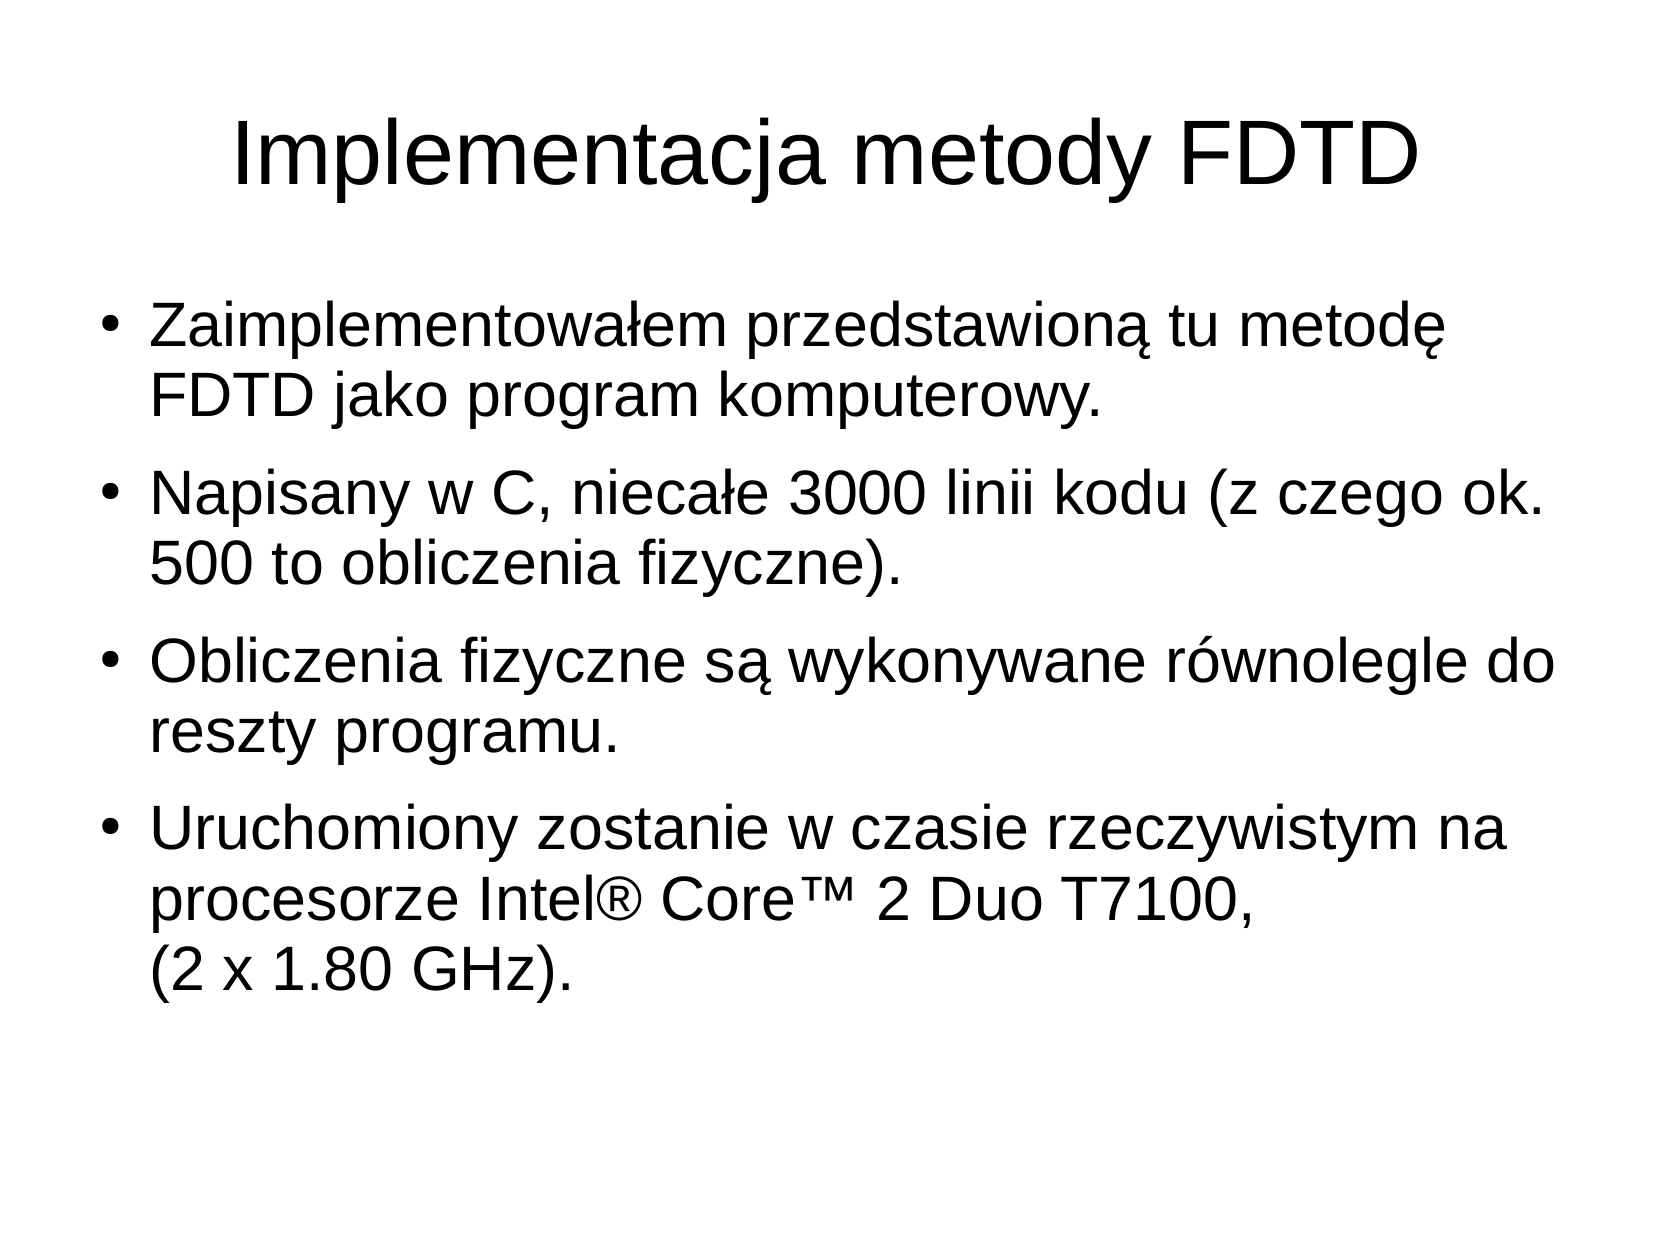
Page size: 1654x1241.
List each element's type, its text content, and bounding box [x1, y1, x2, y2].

title Implementacja metody FDTD [82, 49, 1571, 257]
list Zaimplementowałem przedstawioną tu metodę FDTD jako program komputerowy. Napisany w C, niecałe 3000 linii kodu (z czego ok. 500 to obliczenia fizyczne). Obliczenia fizyczne są wykonywane równolegle do reszty programu. Uruchomiony zostanie w czasie rzeczywistym na procesorze Intel® Core™ 2 Duo T7100, (2 x 1.80 GHz). [82, 290, 1571, 1010]
